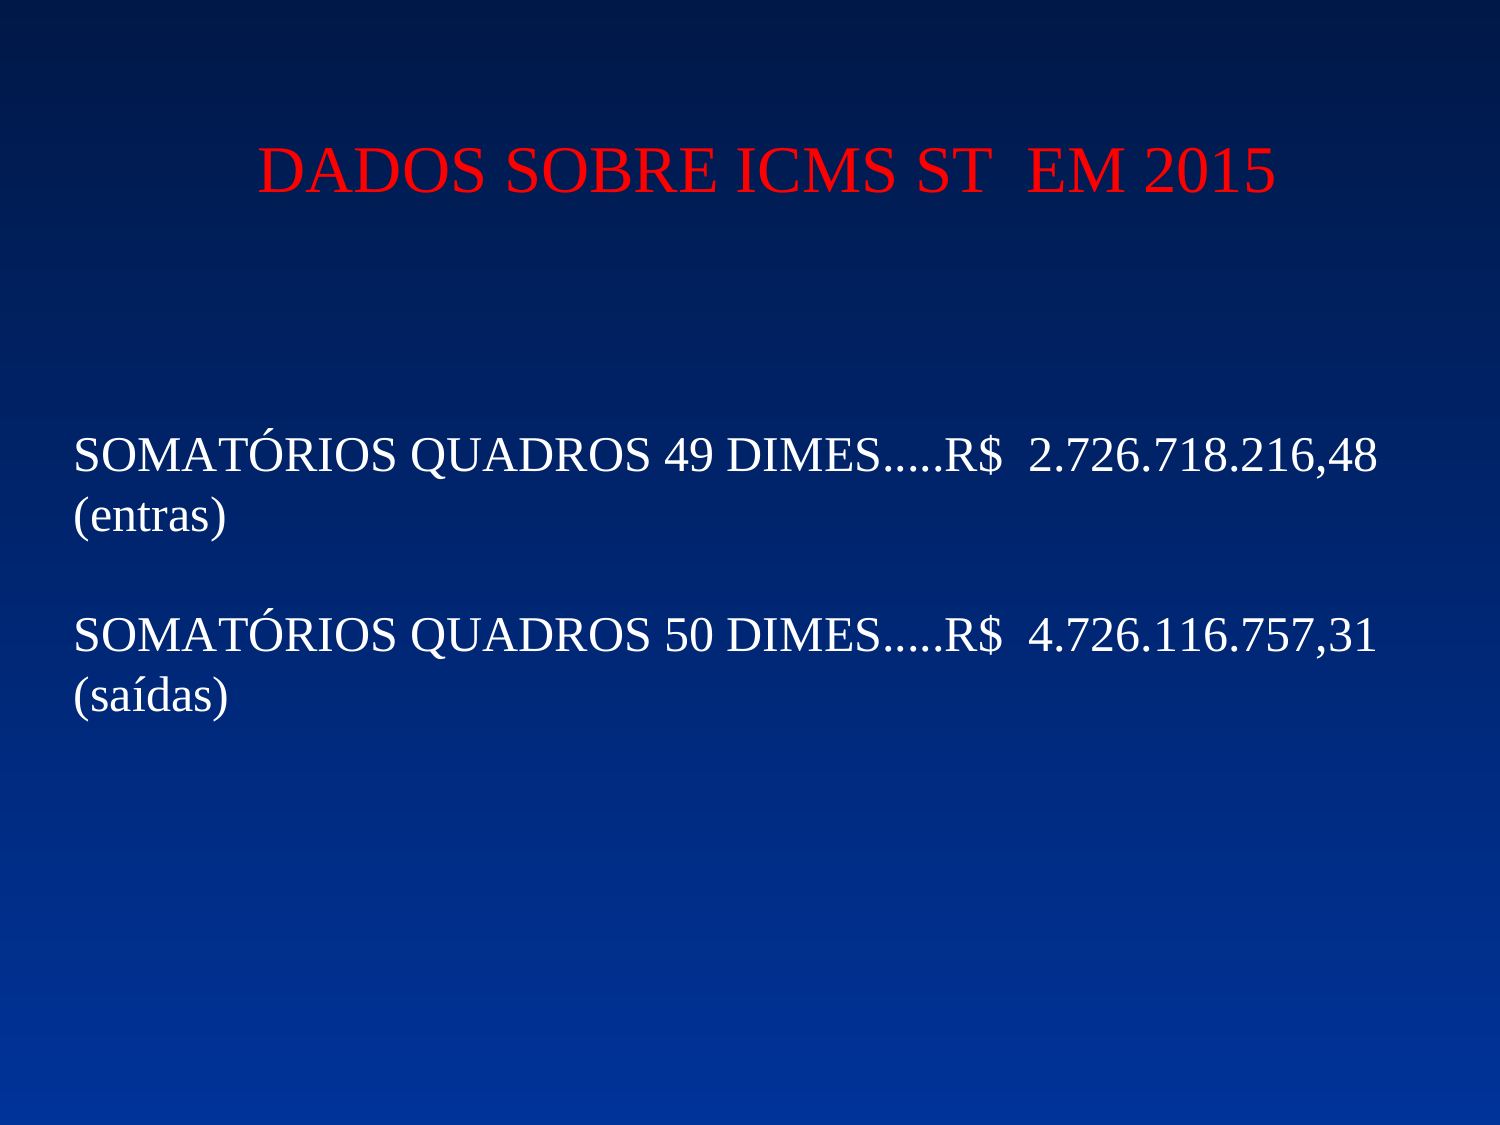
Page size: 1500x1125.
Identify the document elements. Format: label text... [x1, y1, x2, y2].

text_box DADOS SOBRE ICMS ST EM 2015 [118, 118, 1418, 354]
text_box SOMATÓRIOS QUADROS 49 DIMES.....R$ 2.726.718.216,48 (entras) SOMATÓRIOS QUADROS 50 DIMES.....R$ 4.726.116.757,31 (saídas) [59, 354, 1418, 730]
